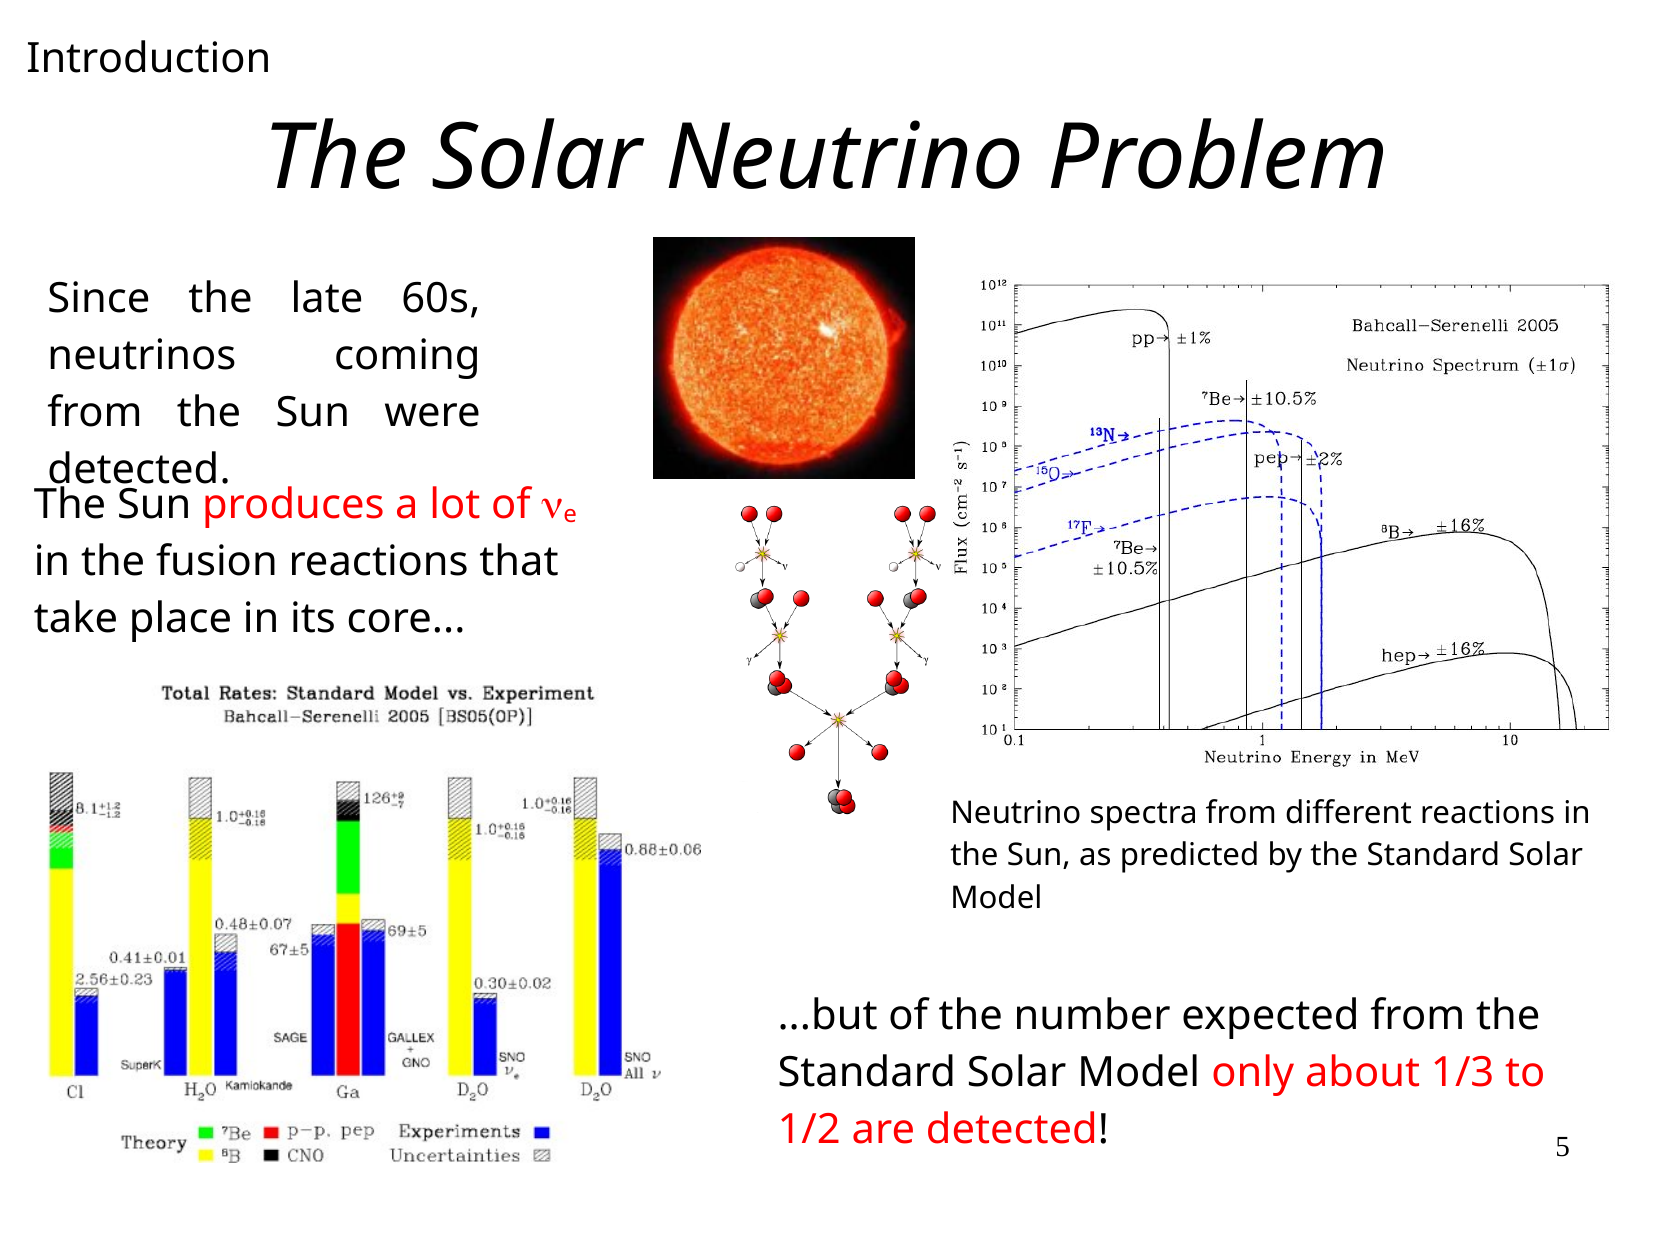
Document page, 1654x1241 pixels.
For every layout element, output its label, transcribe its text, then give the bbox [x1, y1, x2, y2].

title The Solar Neutrino Problem [82, 56, 1571, 250]
picture [7, 644, 701, 1163]
text_box Neutrino spectra from different reactions in the Sun, as predicted by the Standard Solar Model [935, 782, 1630, 873]
picture [653, 237, 915, 479]
text_box The Sun produces a lot of ne in the fusion reactions that take place in its core... [18, 466, 636, 644]
text_box ...but of the number expected from the Standard Solar Model only about 1/3 to 1/2 are detected! [762, 977, 1608, 1143]
picture [730, 273, 1620, 825]
text_box Introduction [11, 20, 392, 90]
text_box Since the late 60s, neutrinos coming from the Sun were detected. [32, 260, 496, 426]
